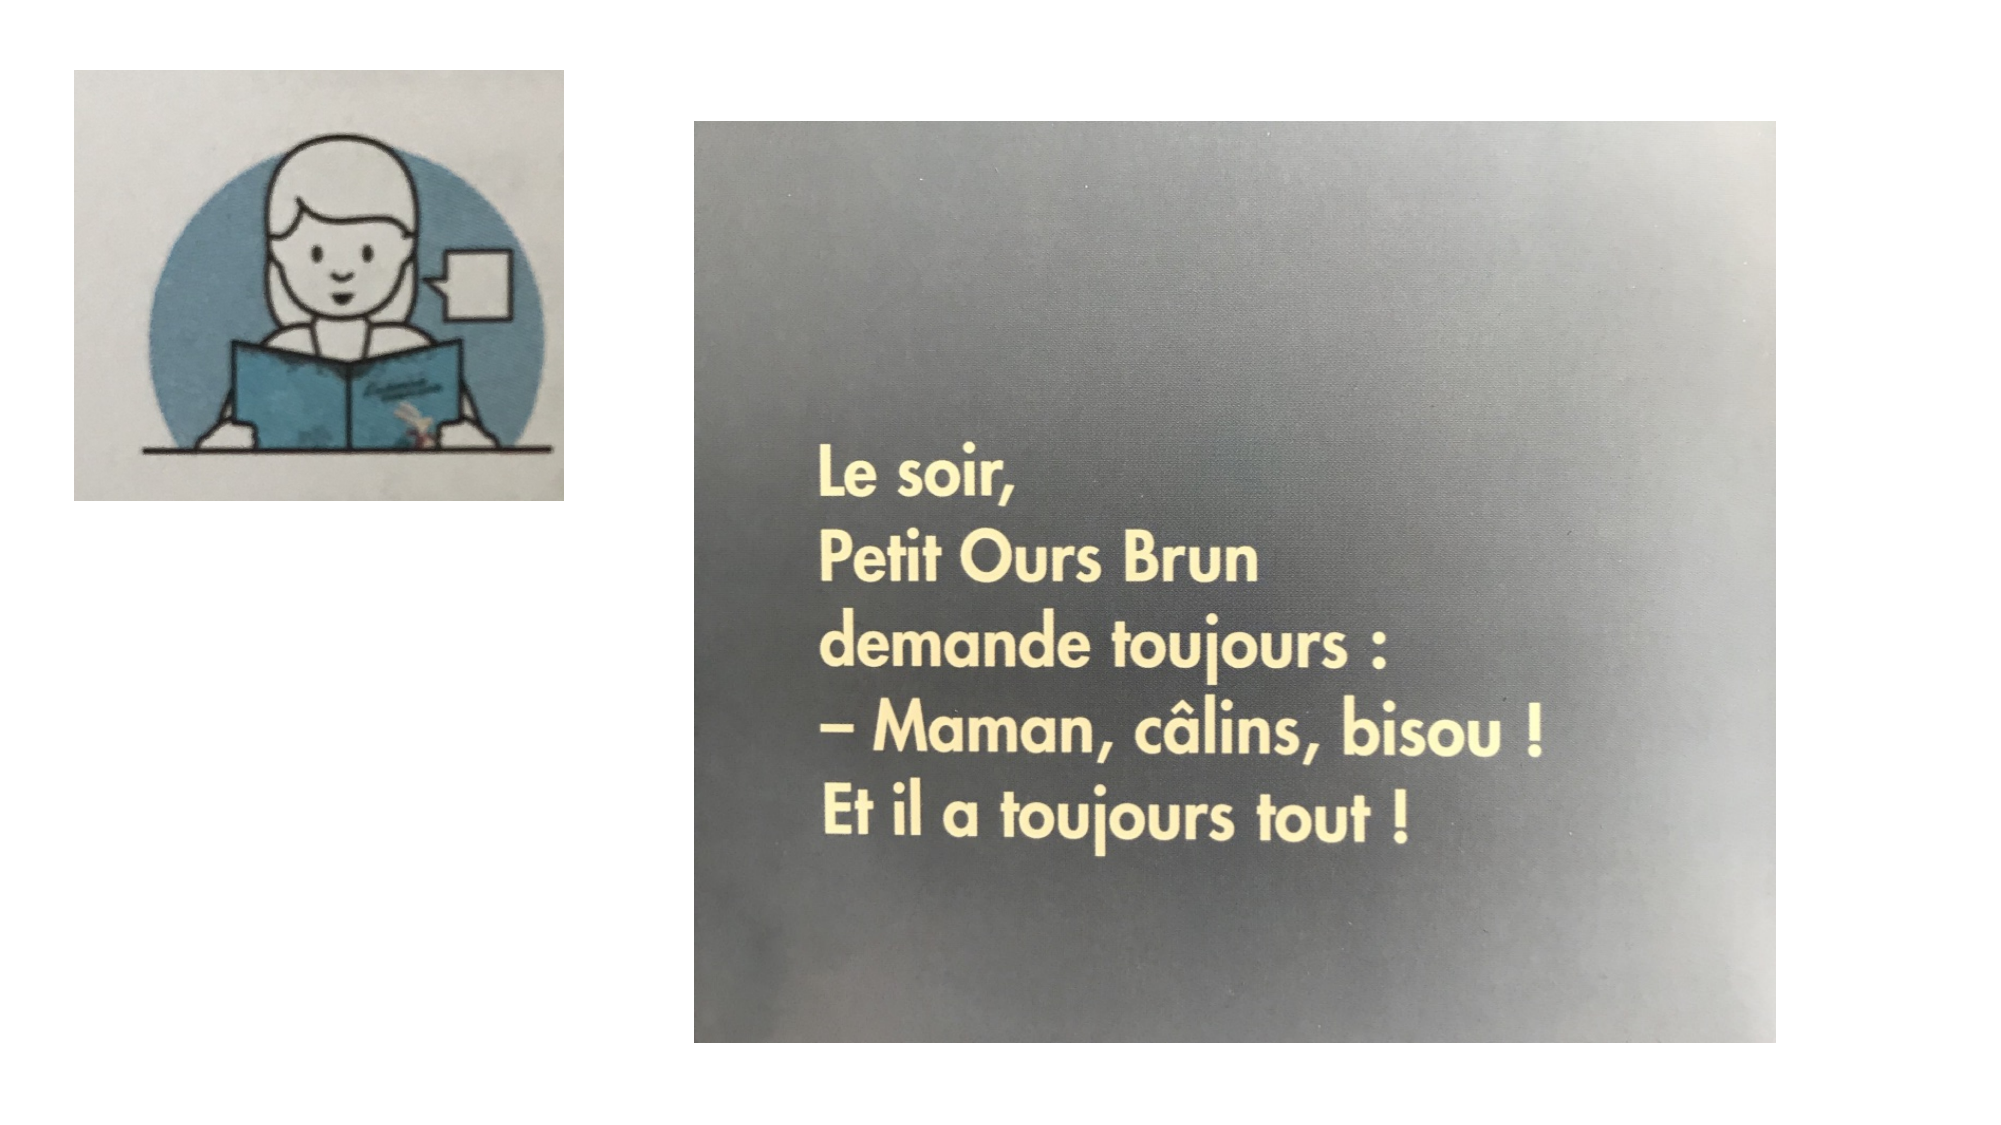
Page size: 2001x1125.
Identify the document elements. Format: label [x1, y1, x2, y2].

picture [694, 121, 1776, 1043]
picture [74, 70, 564, 501]
